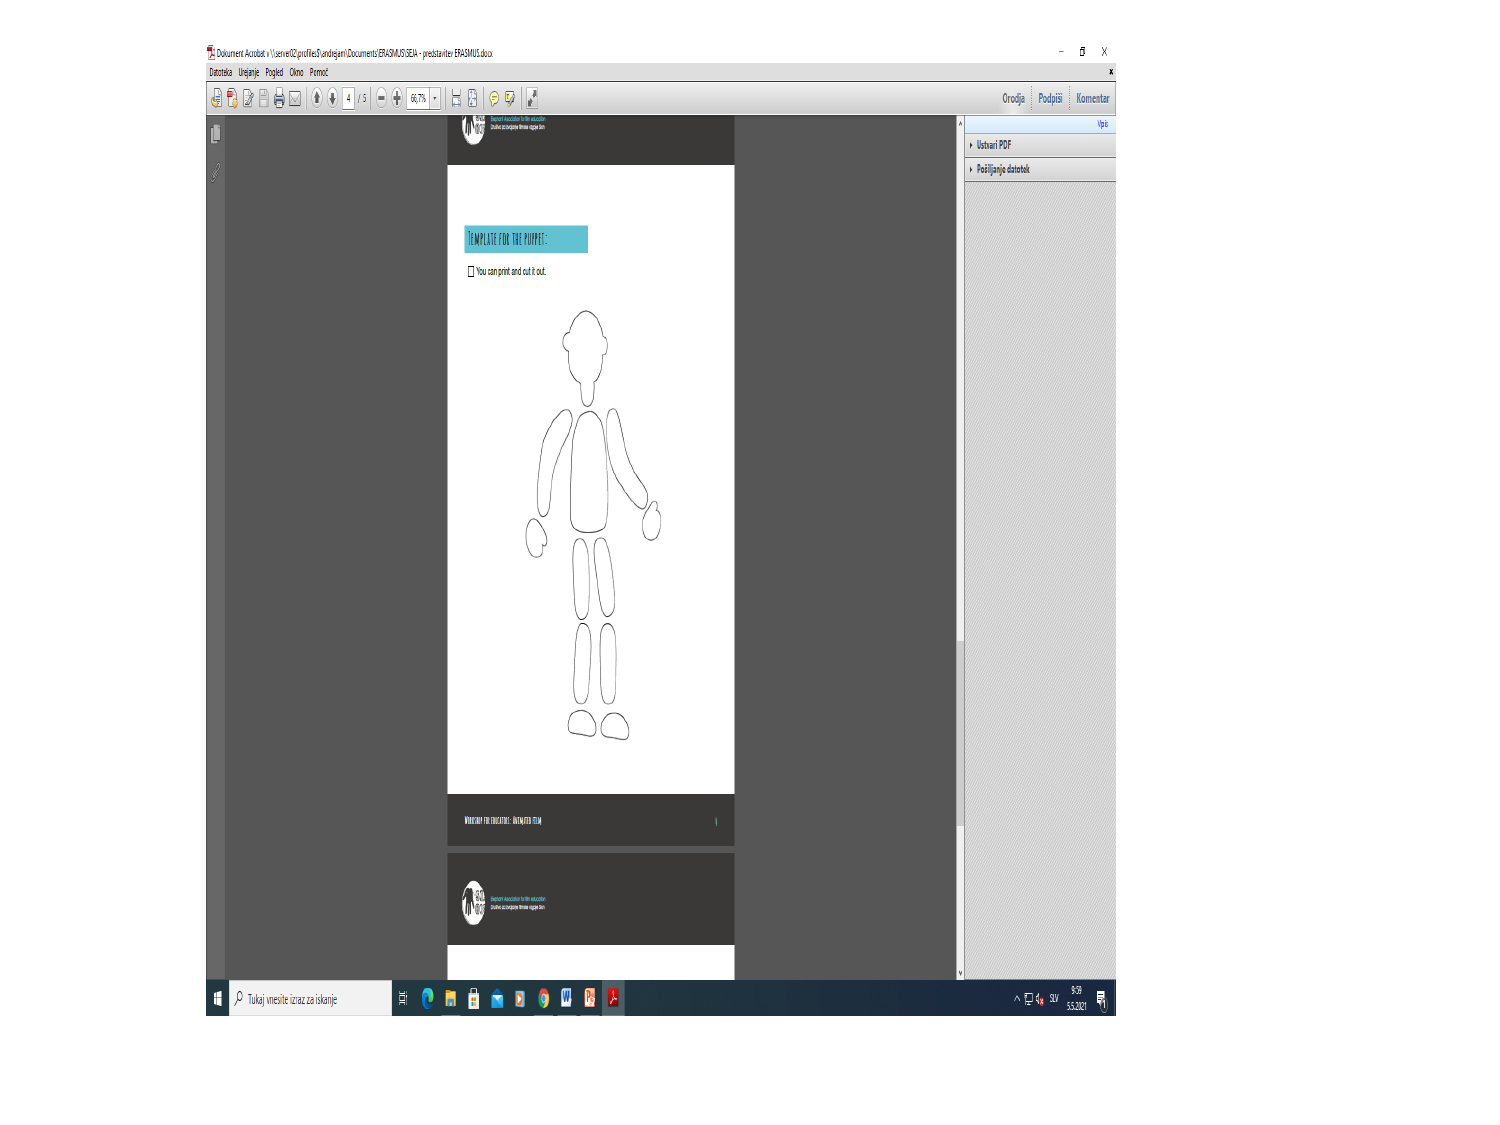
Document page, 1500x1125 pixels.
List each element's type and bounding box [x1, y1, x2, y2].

picture [206, 42, 1116, 1017]
